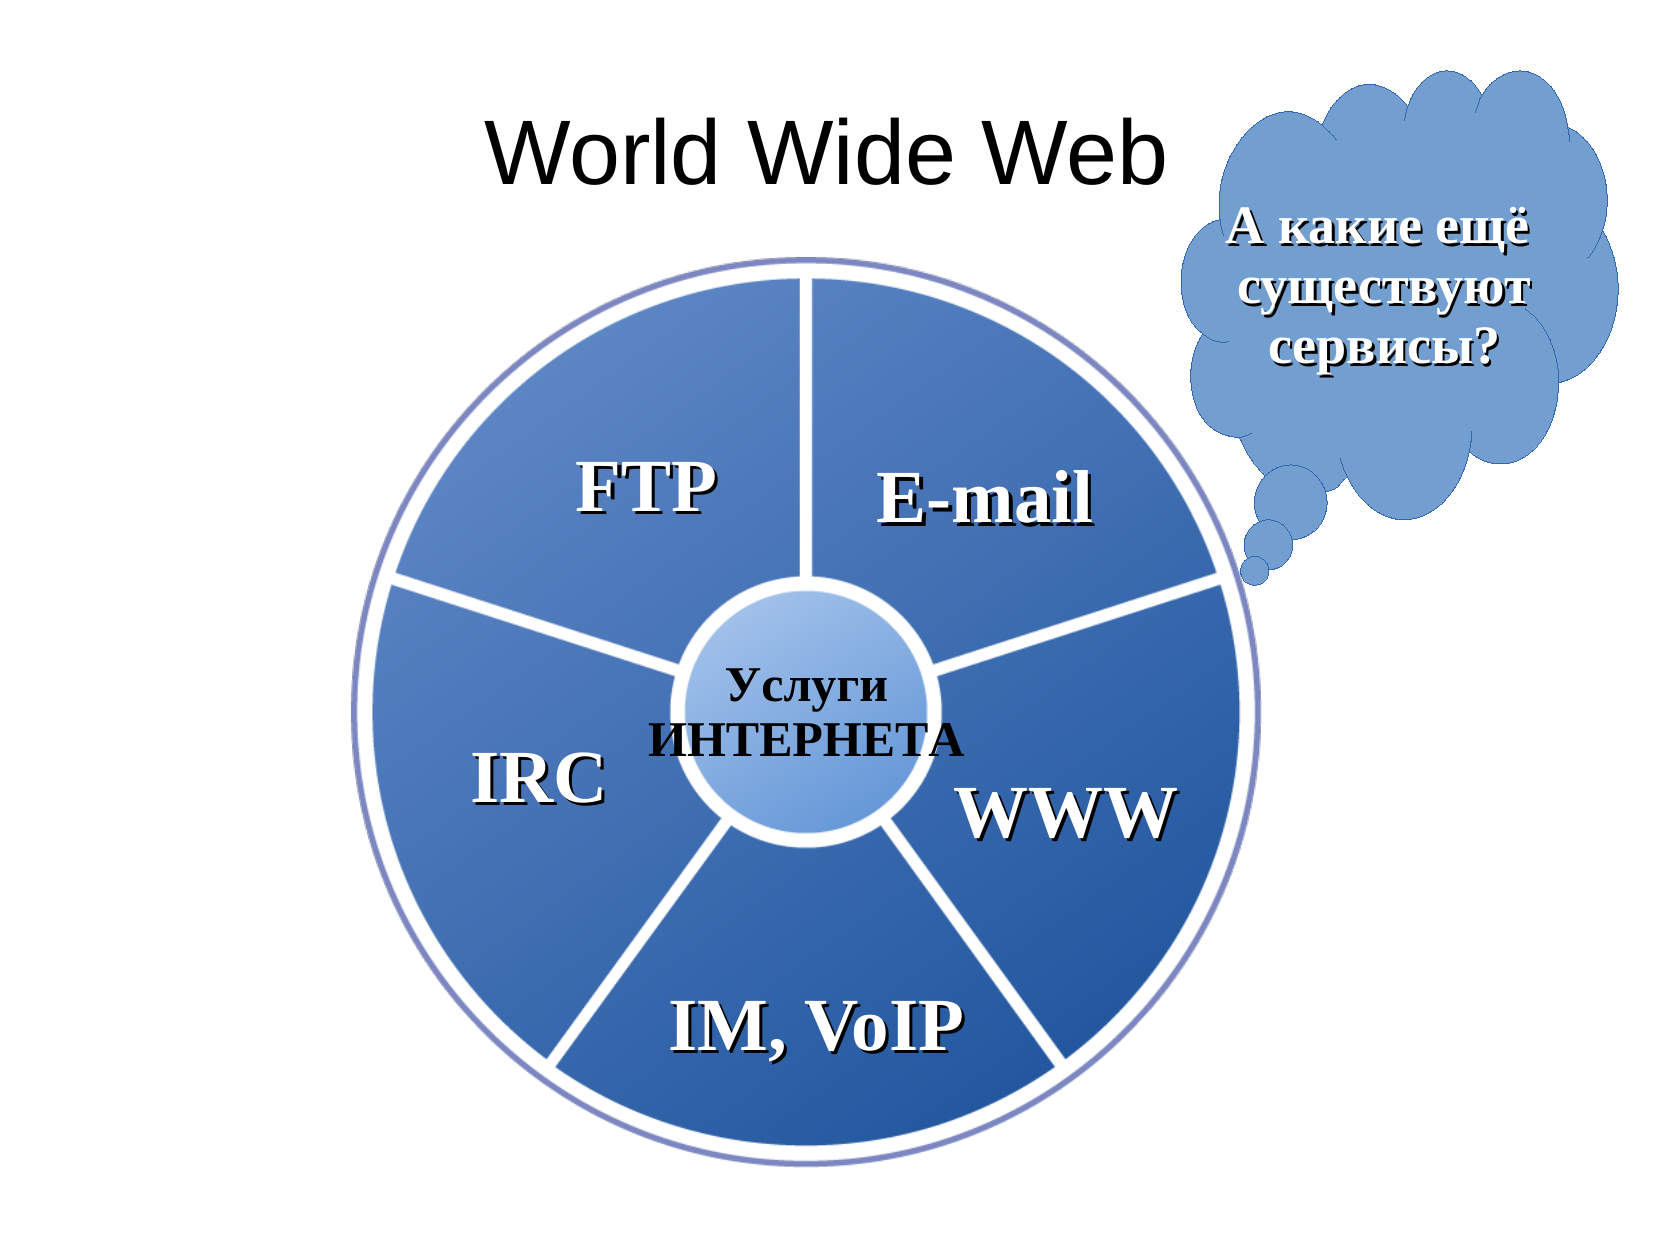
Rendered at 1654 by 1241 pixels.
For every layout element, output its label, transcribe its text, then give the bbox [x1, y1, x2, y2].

text_box FTP [561, 437, 733, 535]
text_box WWW [938, 763, 1193, 862]
text_box IRC [455, 727, 623, 826]
picture [318, 224, 1294, 1200]
text_box IM, VoIP [653, 976, 979, 1074]
text_box А какие ещё существуют сервисы? [1181, 70, 1619, 586]
title World Wide Web [82, 49, 1571, 257]
text_box E-mail [862, 448, 1109, 547]
